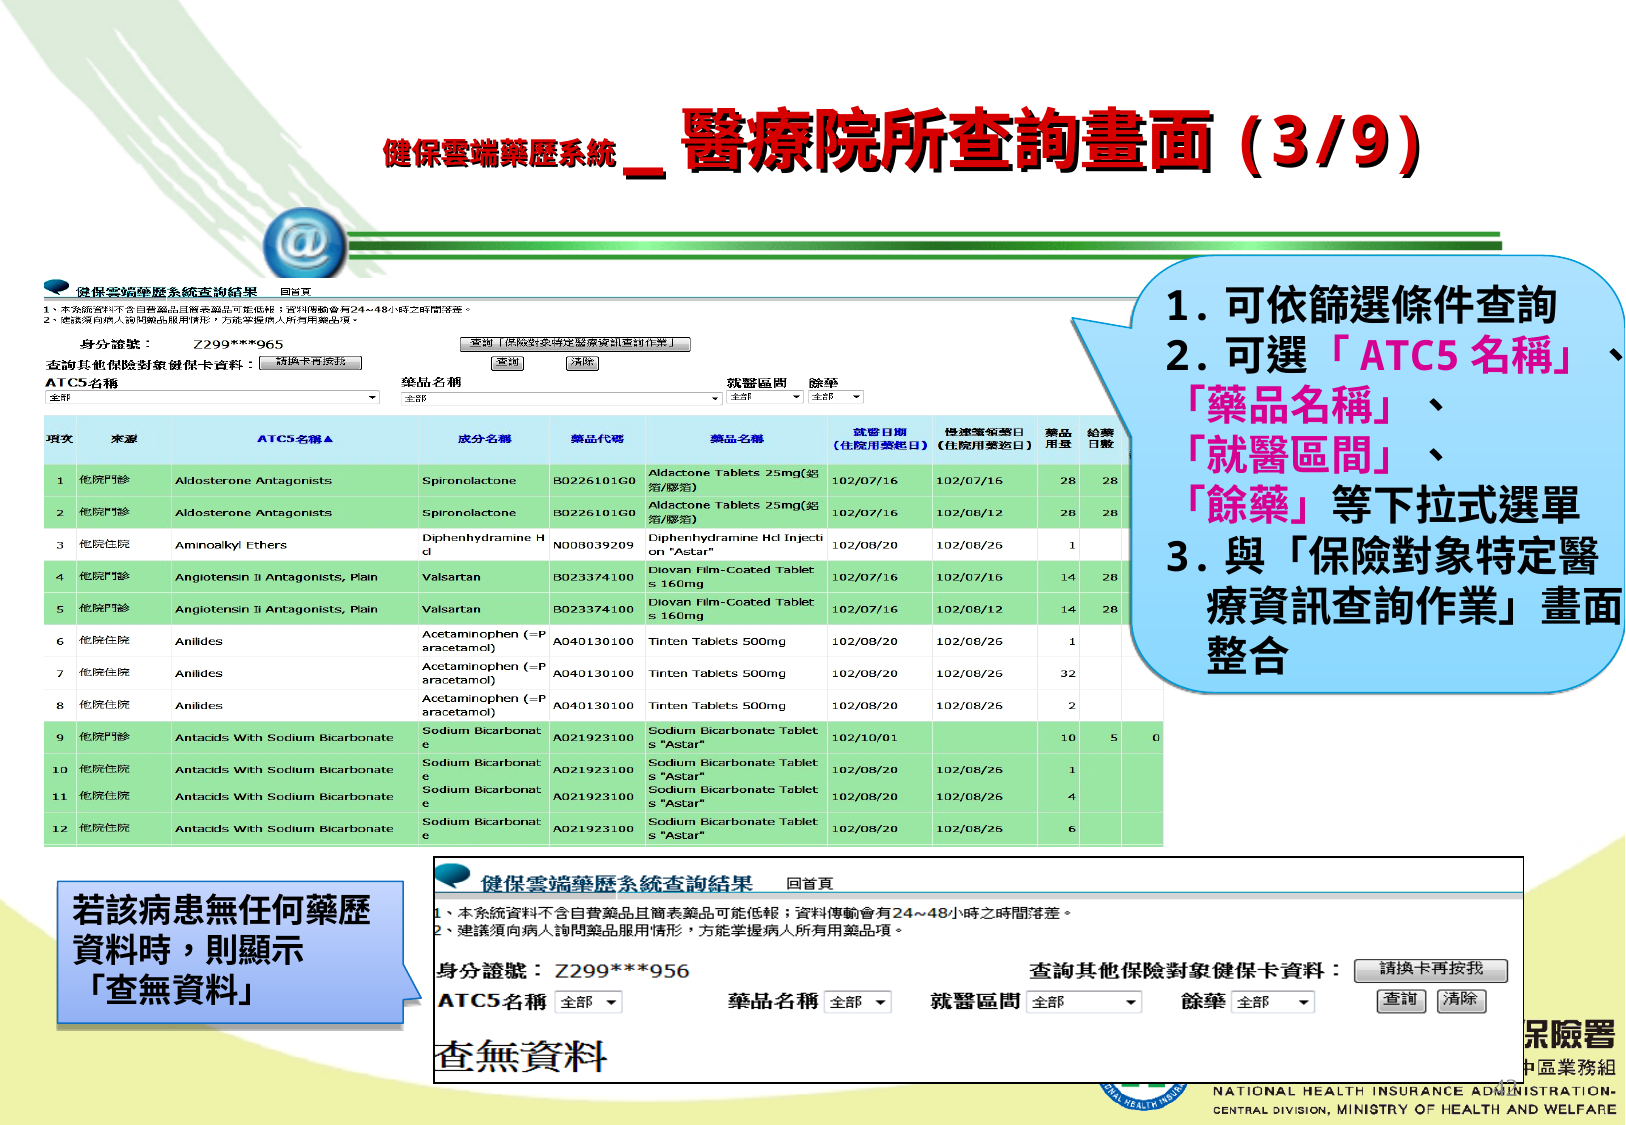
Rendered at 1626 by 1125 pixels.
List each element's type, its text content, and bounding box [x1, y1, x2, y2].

picture [434, 857, 1523, 1083]
text_box 1.可依篩選條件查詢 2.可選「ATC5名稱」、 「藥品名稱」、 「就醫區間」、 「餘藥」等下拉式選單 3.與「保險對象特定醫 療資訊查詢作業」畫面 整合 [1072, 255, 1625, 693]
text_box [1478, 1046, 1560, 1125]
text_box 若該病患無任何藥歷 資料時，則顯示 「查無資料」 [57, 881, 422, 1024]
title 健保雲端藥歷系統_醫療院所查詢畫面(3/9) [186, 66, 1625, 209]
picture [44, 278, 1167, 847]
